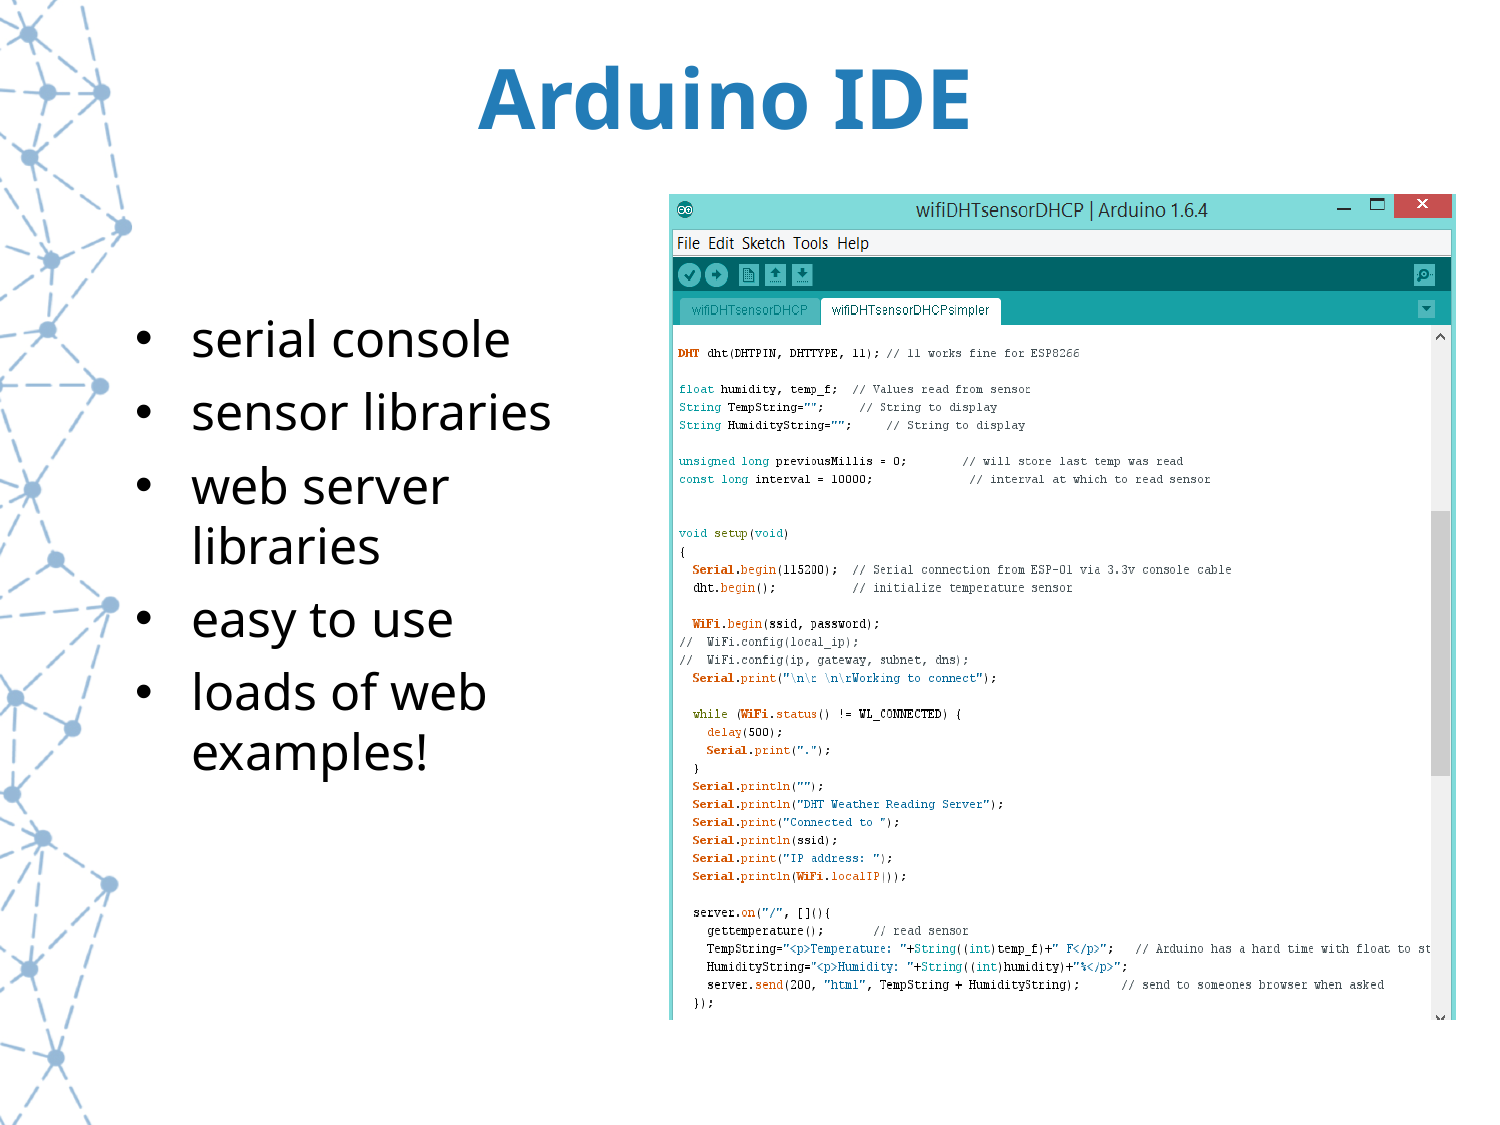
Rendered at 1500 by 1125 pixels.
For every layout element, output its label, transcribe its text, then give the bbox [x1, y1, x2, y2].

picture [669, 194, 1456, 1021]
list serial console sensor libraries web server libraries easy to use loads of web examples! [120, 299, 661, 886]
picture [0, 0, 133, 1125]
title Arduino IDE [463, 39, 1096, 157]
